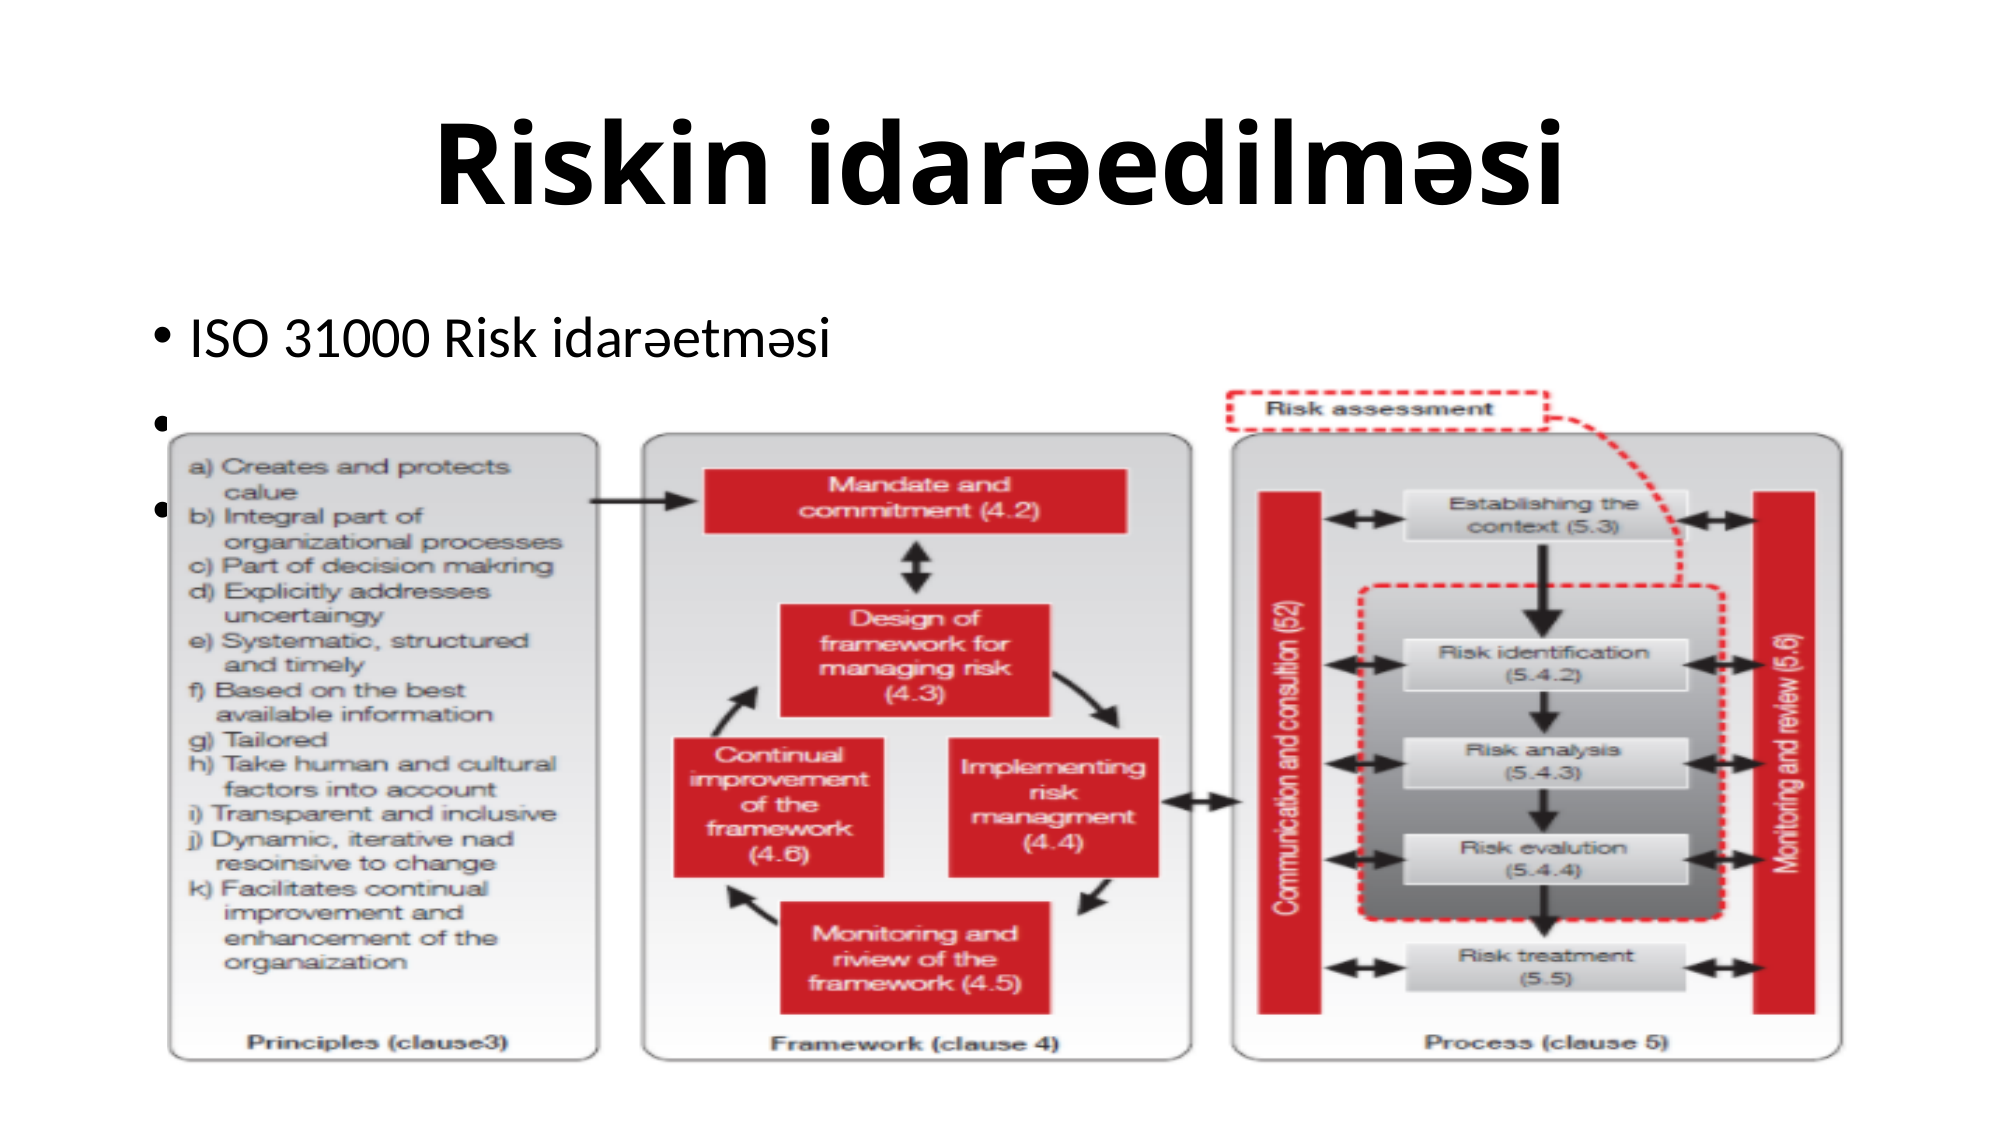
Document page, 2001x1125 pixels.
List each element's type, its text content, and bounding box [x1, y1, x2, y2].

list ISO 31000 Risk idarəetməsi [137, 299, 1863, 1014]
picture [167, 379, 1863, 1074]
title Riskin idarəedilməsi [137, 59, 1863, 278]
